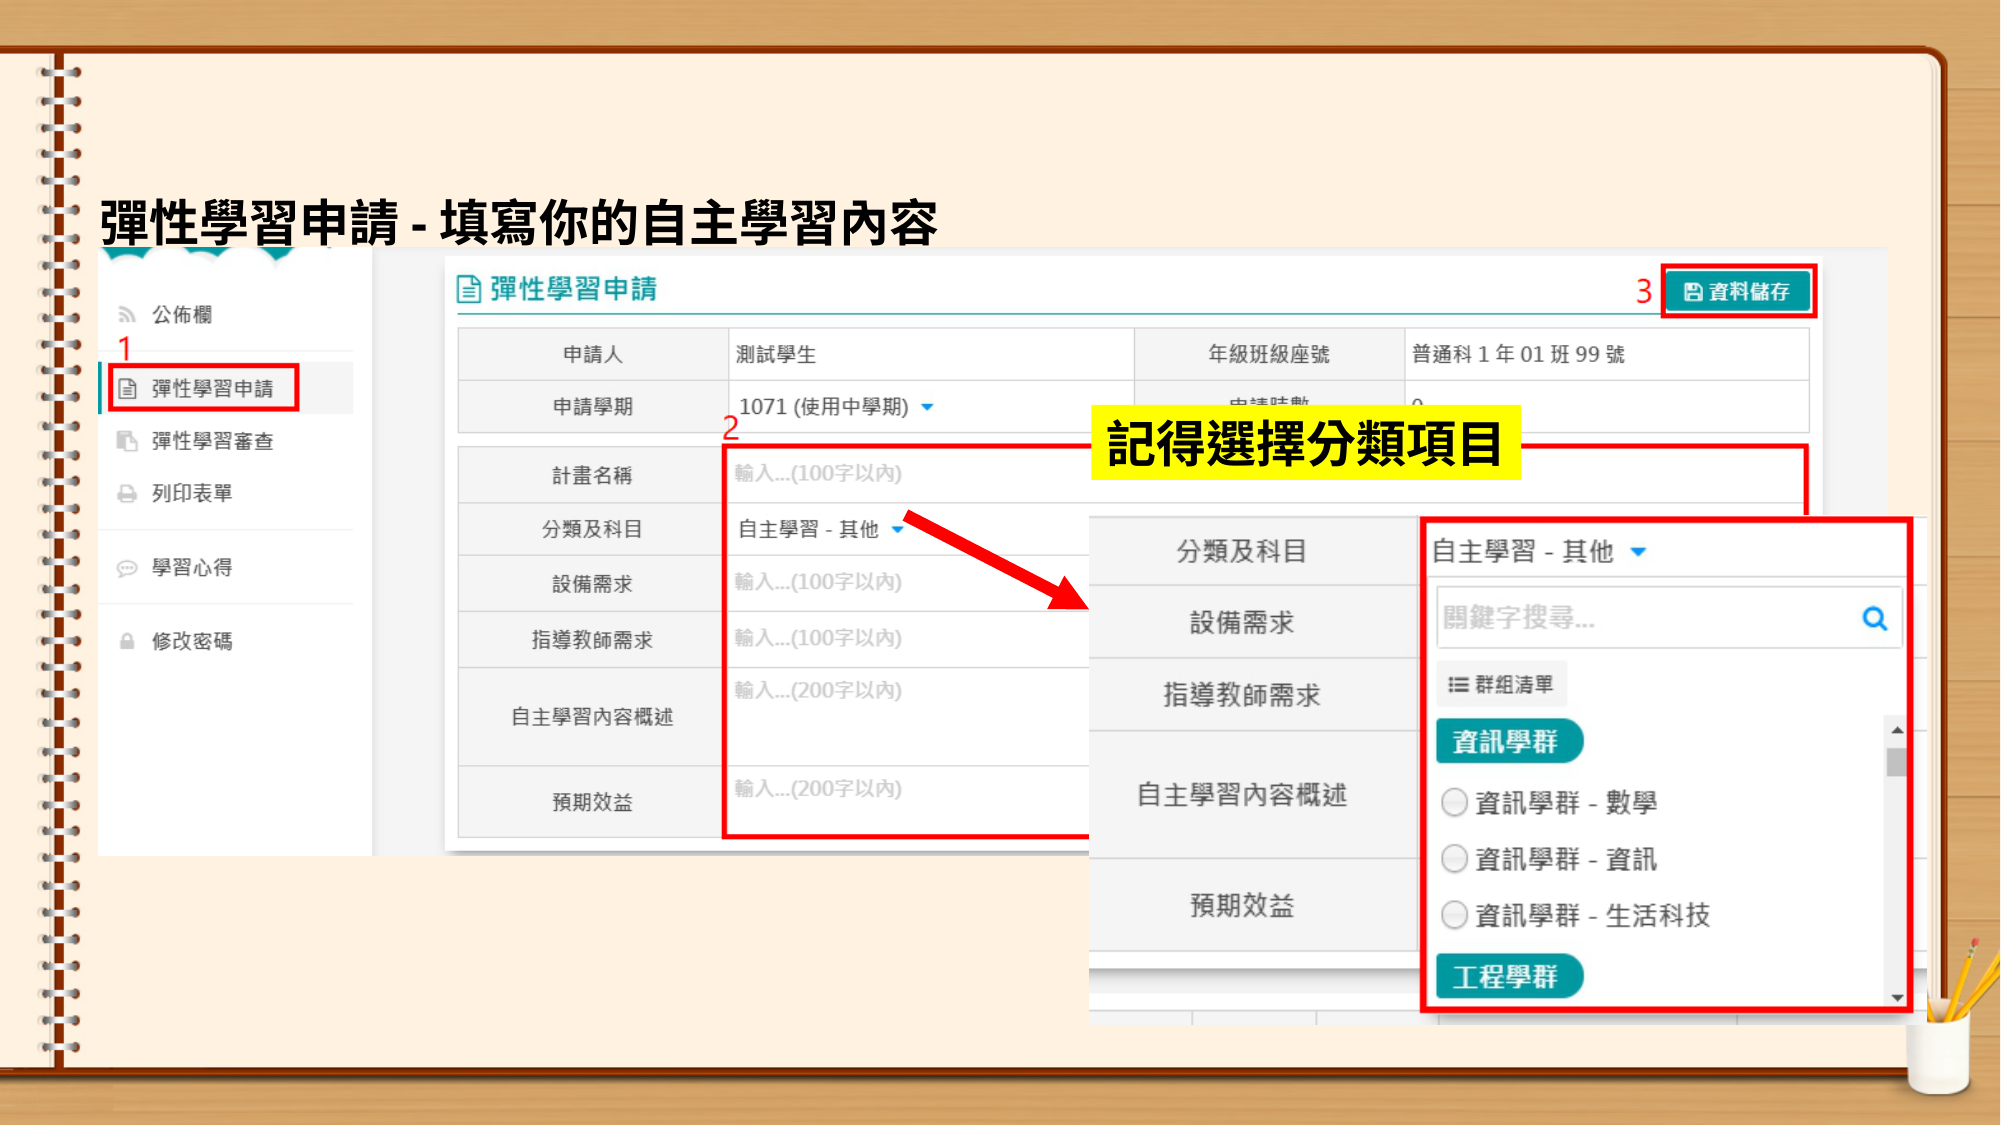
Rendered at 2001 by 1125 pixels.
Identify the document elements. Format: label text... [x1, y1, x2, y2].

text_box 彈性學習申請-填寫你的自主學習內容 [0, 184, 1251, 260]
picture [0, 0, 2001, 1125]
text_box 記得選擇分類項目 [1091, 404, 1522, 480]
